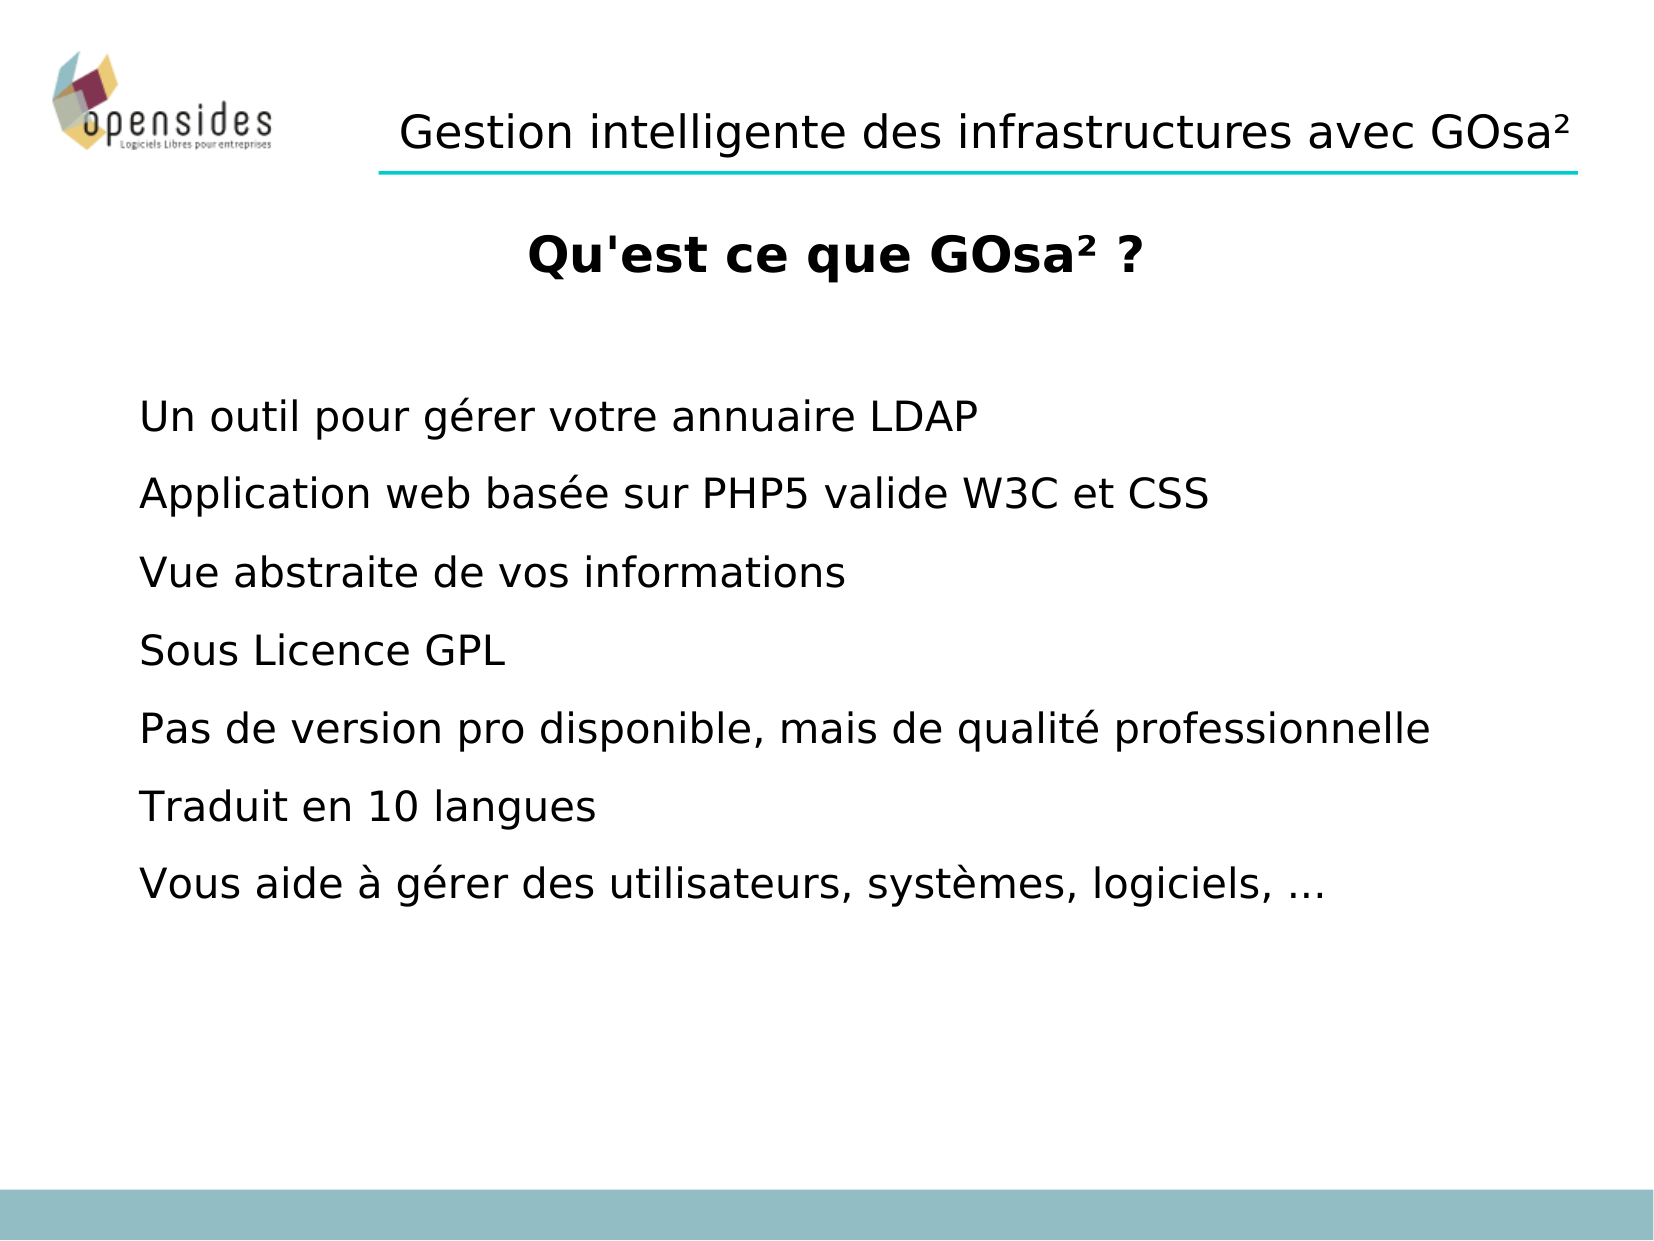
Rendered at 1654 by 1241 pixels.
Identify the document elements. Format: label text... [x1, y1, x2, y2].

list Qu'est ce que GOsa² ? Un outil pour gérer votre annuaire LDAP Application web basée sur PHP5 valide W3C et CSS Vue abstraite de vos informations Sous Licence GPL Pas de version pro disponible, mais de qualité professionnelle Traduit en 10 langues Vous aide à gérer des utilisateurs, systèmes, logiciels, ... [121, 226, 1534, 1139]
text_box [0, 1189, 1654, 1241]
text_box [378, 171, 1578, 175]
picture [22, 30, 308, 187]
text_box Gestion intelligente des infrastructures avec GOsa² [317, 98, 1654, 167]
